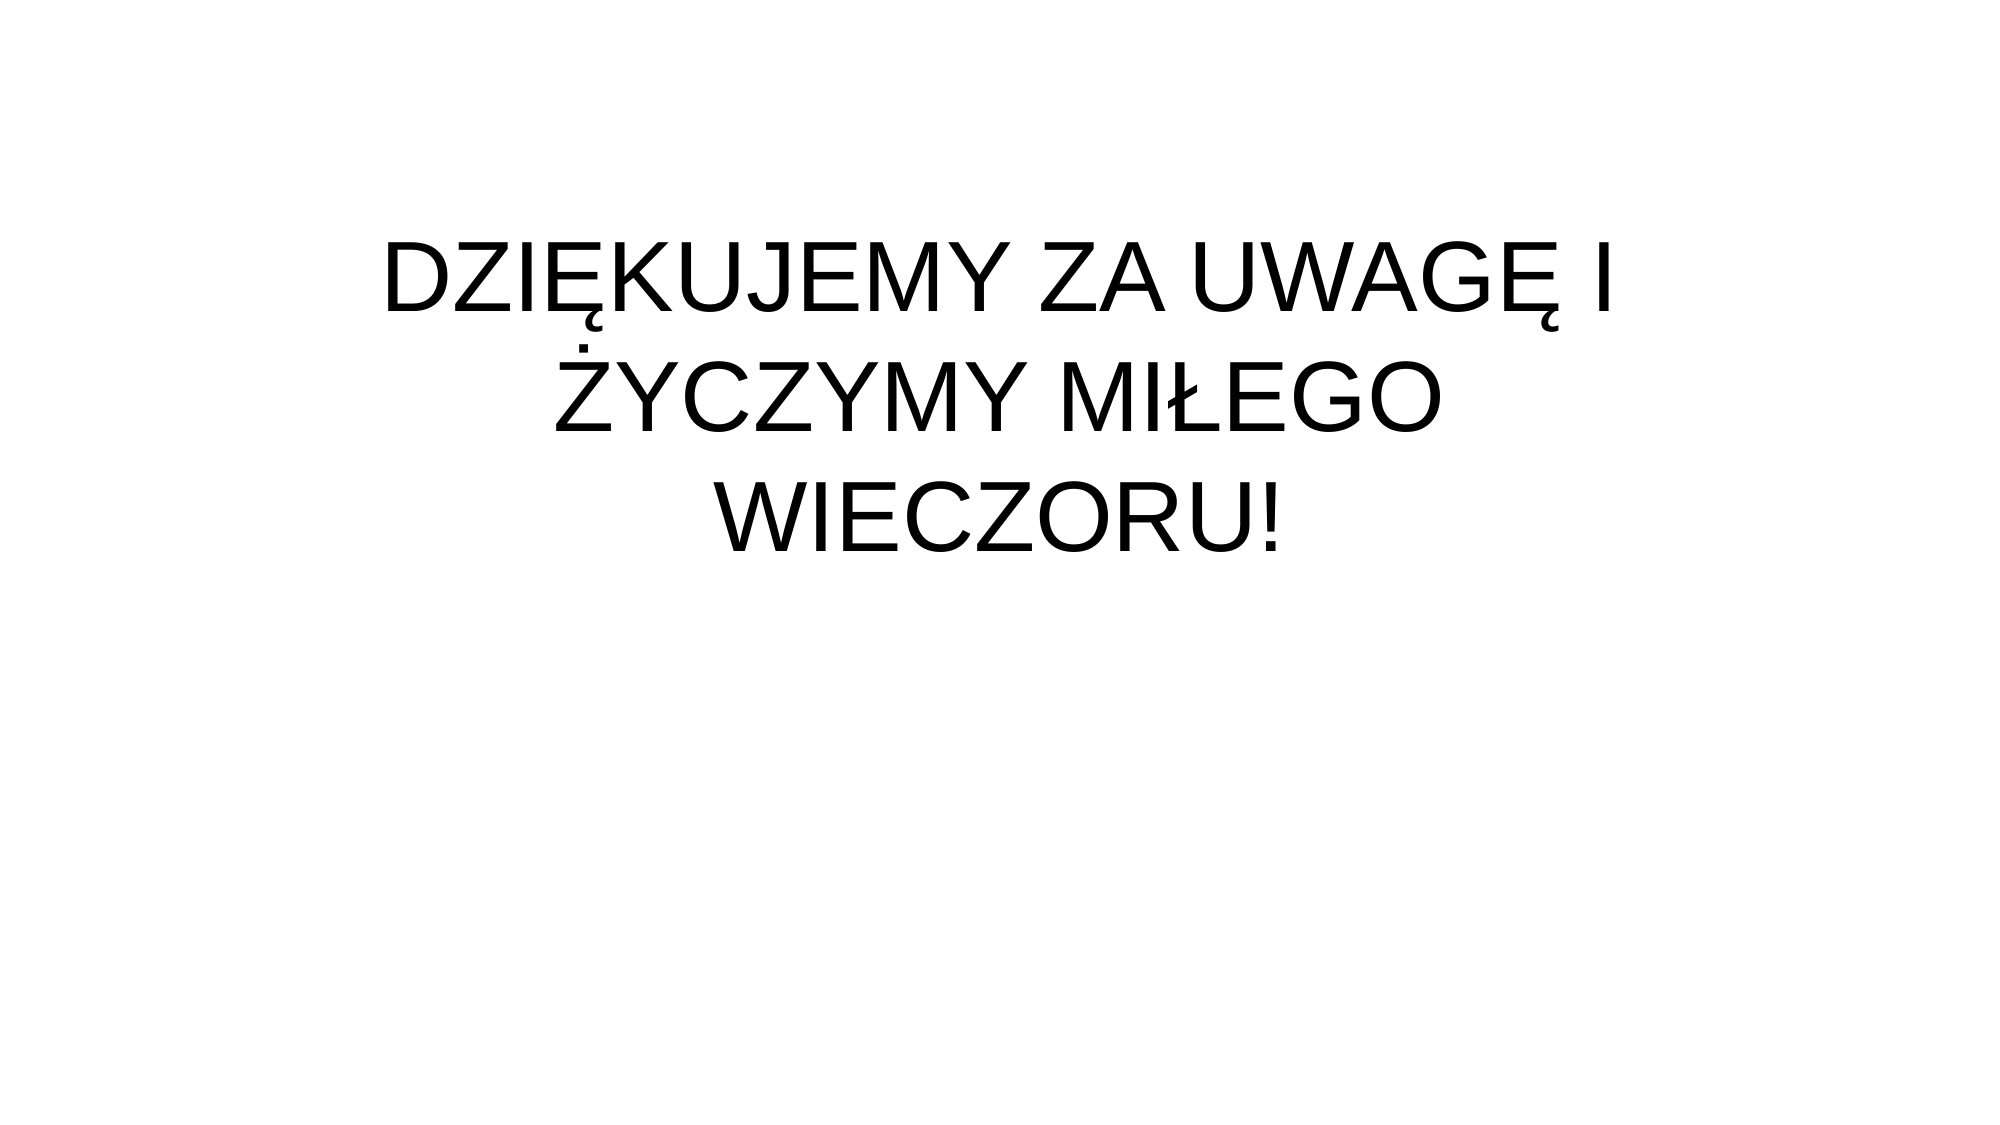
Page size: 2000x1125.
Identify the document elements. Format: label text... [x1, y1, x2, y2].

text_box DZIĘKUJEMY ZA UWAGĘ I ŻYCZYMY MIŁEGO WIECZORU! [295, 196, 1705, 929]
